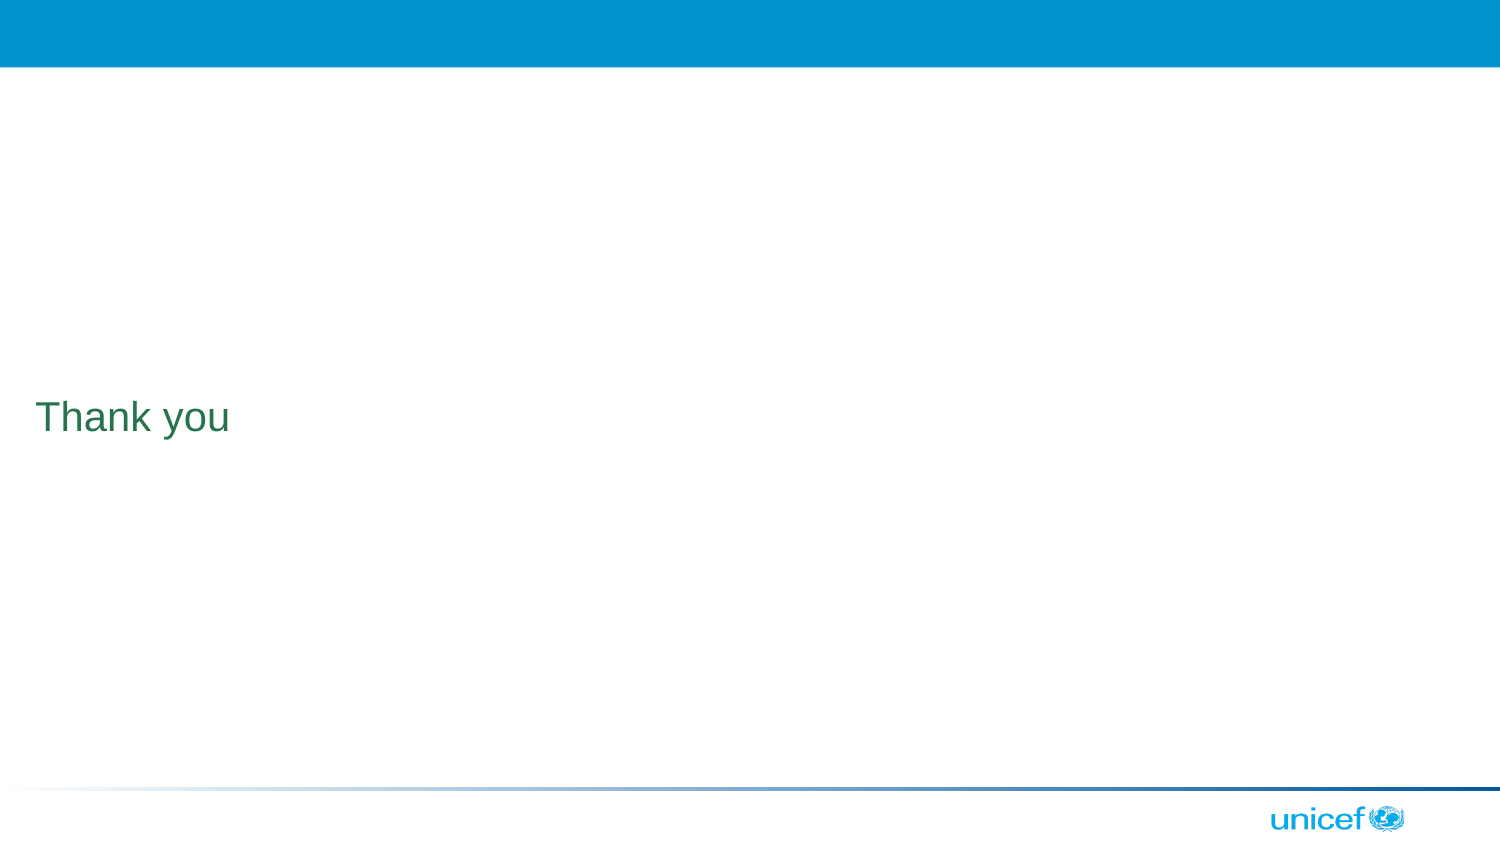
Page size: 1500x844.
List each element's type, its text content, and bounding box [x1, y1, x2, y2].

title Thank you [35, 368, 1478, 462]
